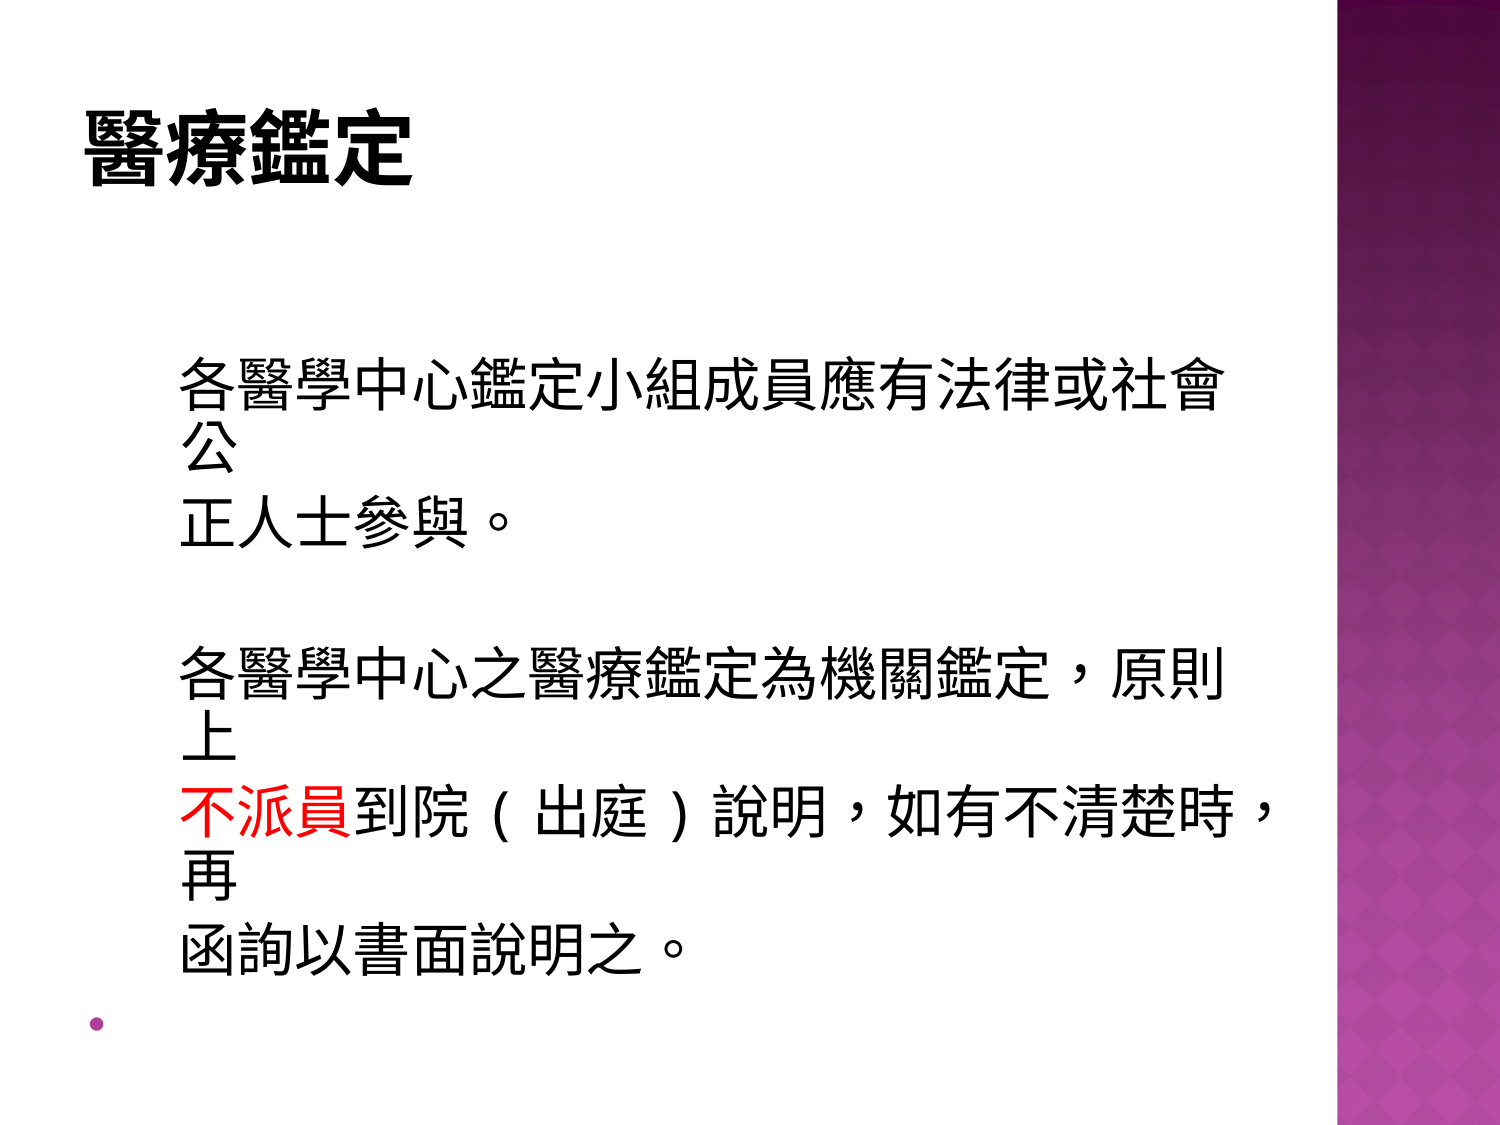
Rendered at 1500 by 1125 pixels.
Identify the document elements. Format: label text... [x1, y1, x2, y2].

title 醫療鑑定 [75, 52, 1263, 197]
list 各醫學中心鑑定小組成員應有法律或社會公 正人士參與。 各醫學中心之醫療鑑定為機關鑑定，原則上 不派員到院(出庭)說明，如有不清楚時，再 函詢以書面說明之。 [75, 264, 1263, 1060]
